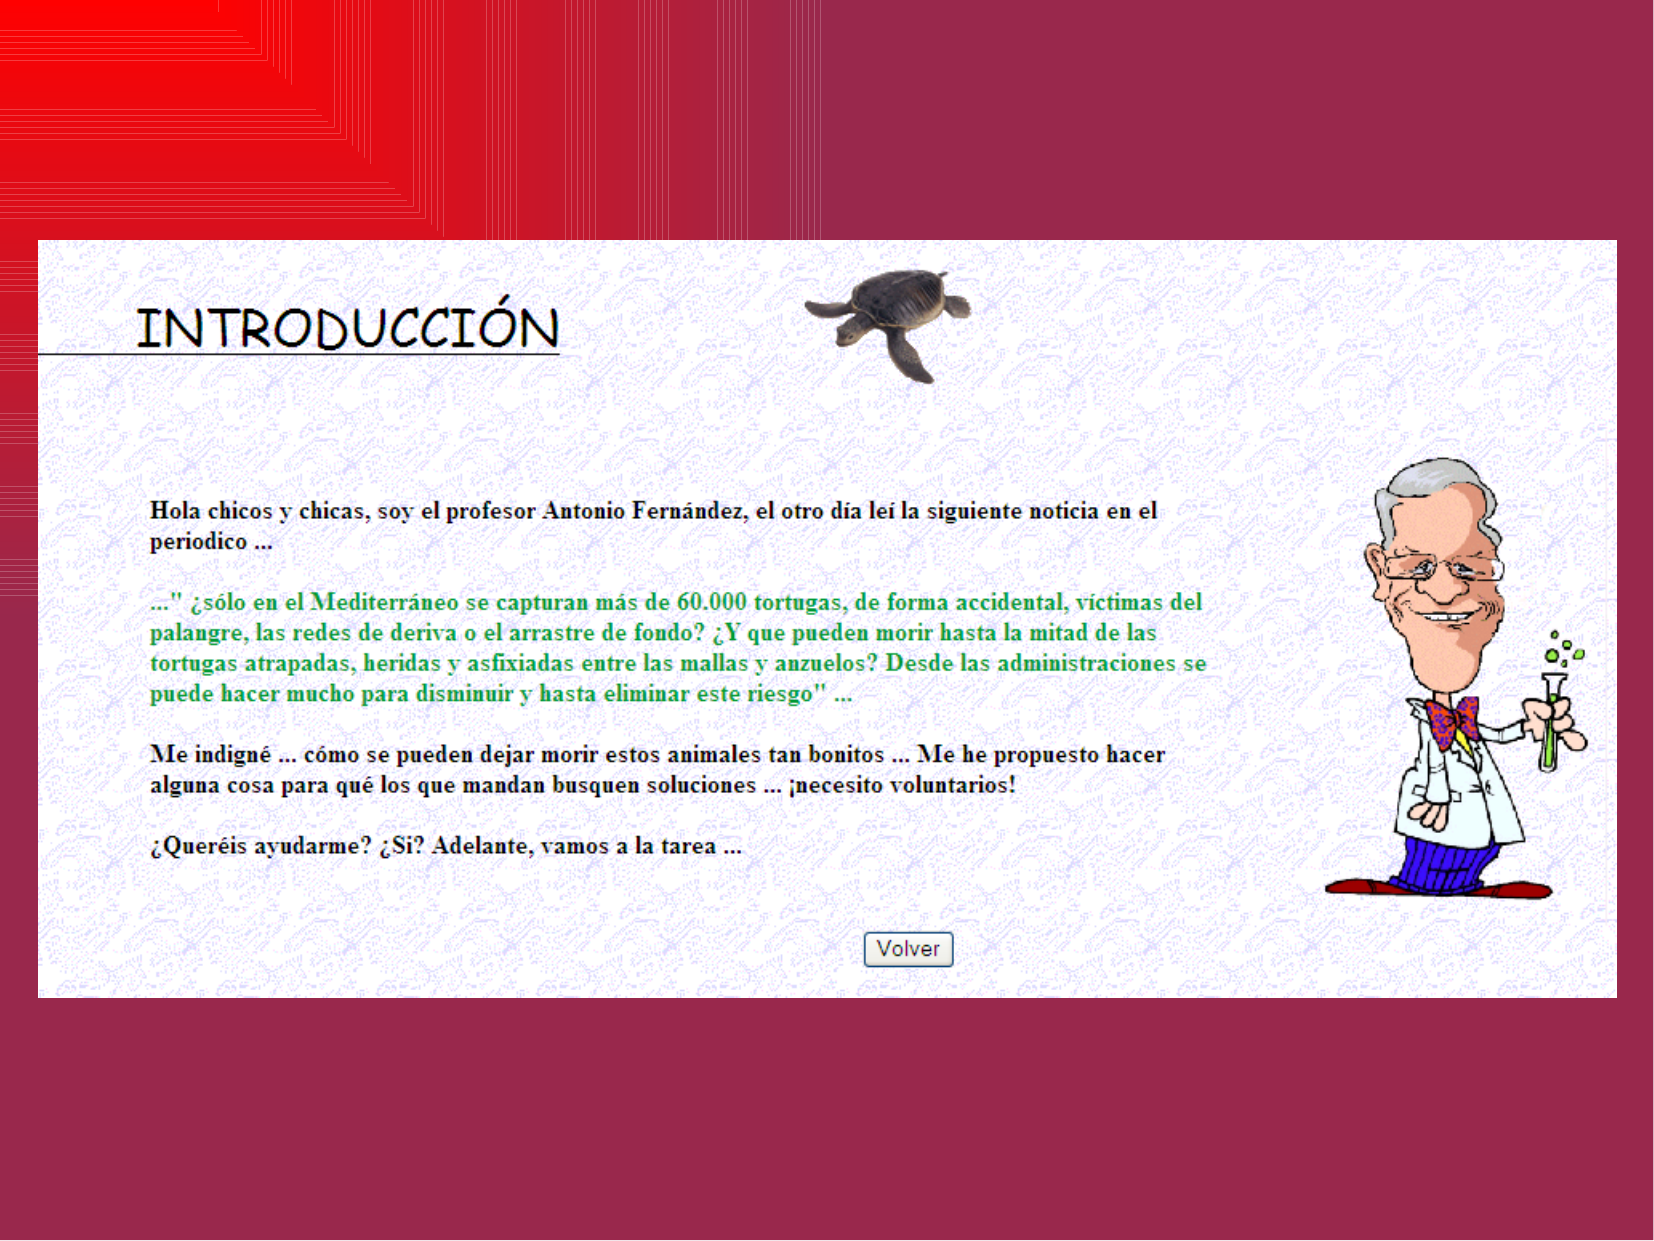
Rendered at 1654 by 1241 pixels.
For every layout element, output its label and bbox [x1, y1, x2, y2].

picture [38, 240, 1617, 998]
